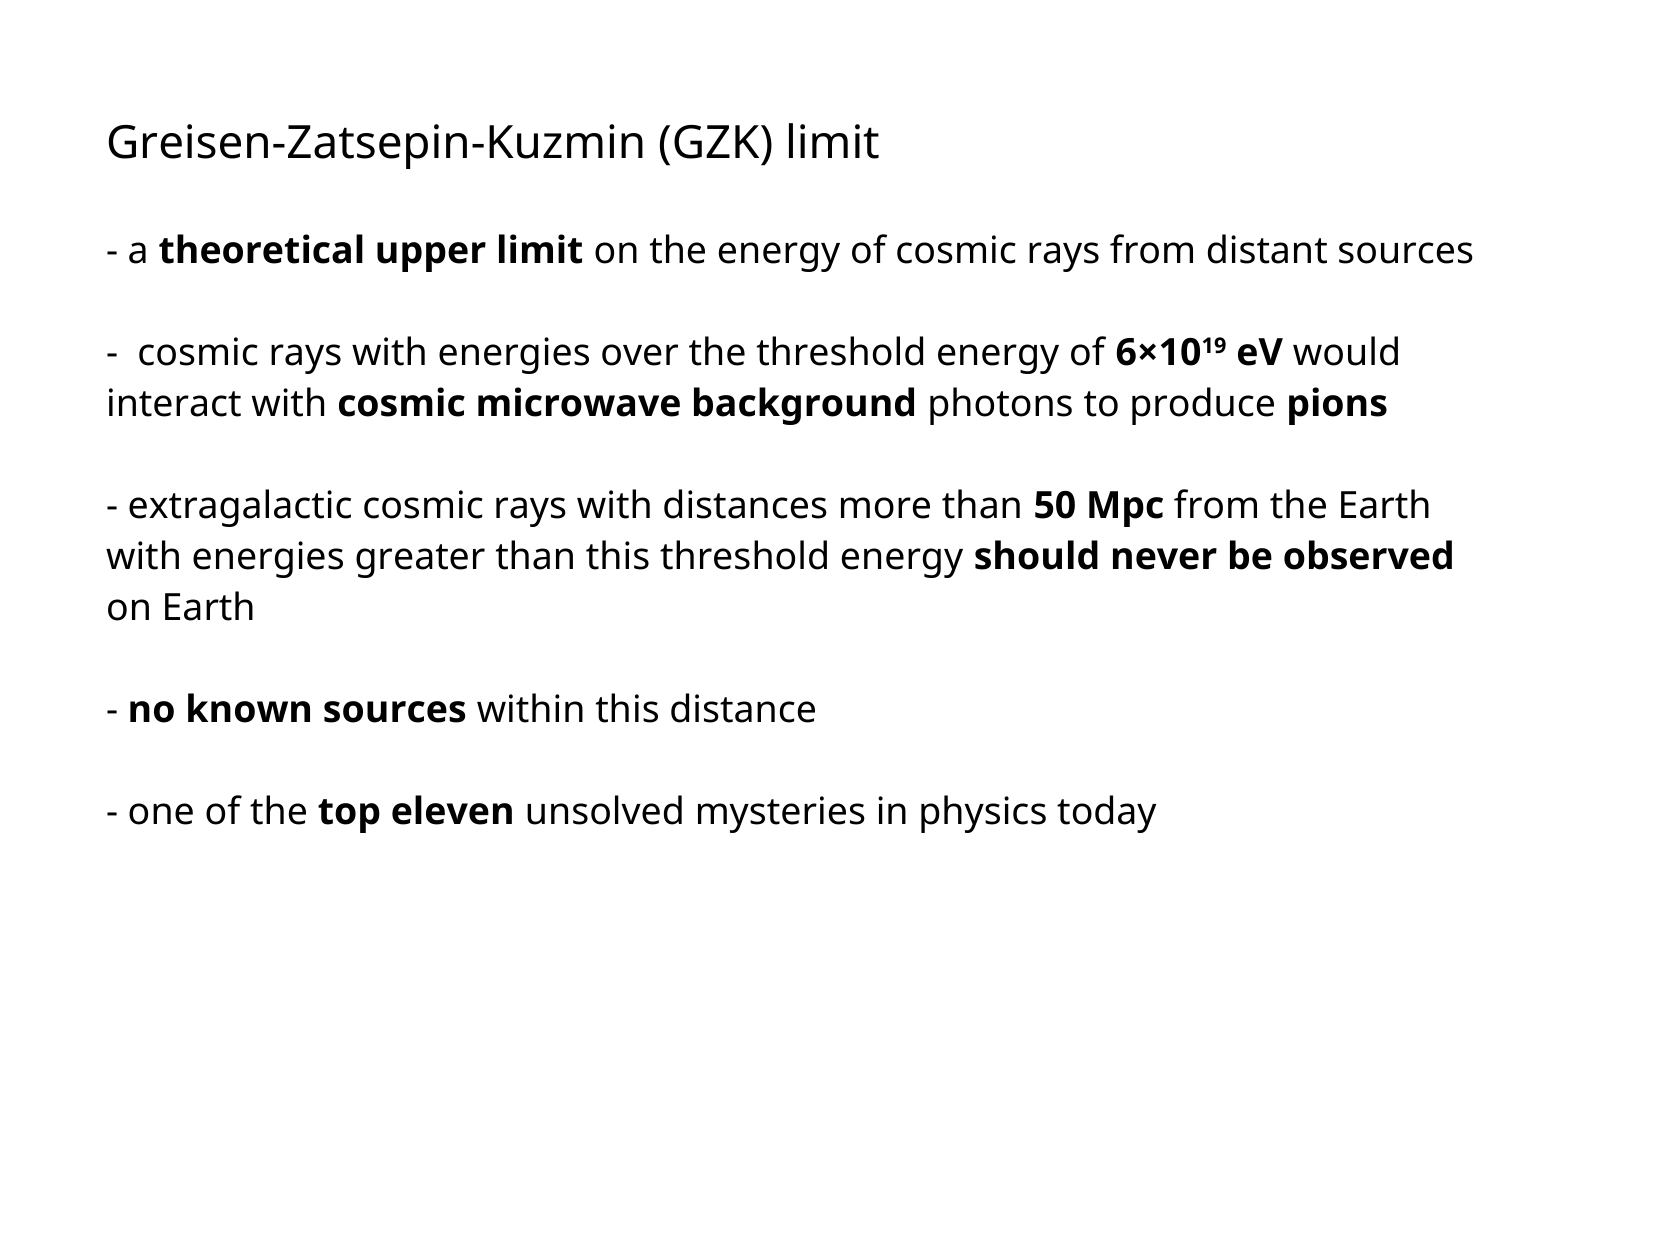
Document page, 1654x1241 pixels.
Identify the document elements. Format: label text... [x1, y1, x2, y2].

text_box Greisen-Zatsepin-Kuzmin (GZK) limit - a theoretical upper limit on the energy of cosmic rays from distant sources - cosmic rays with energies over the threshold energy of 6×1019 eV would interact with cosmic microwave background photons to produce pions - extragalactic cosmic rays with distances more than 50 Mpc from the Earth with energies greater than this threshold energy should never be observed on Earth - no known sources within this distance - one of the top eleven unsolved mysteries in physics today [91, 102, 1494, 864]
